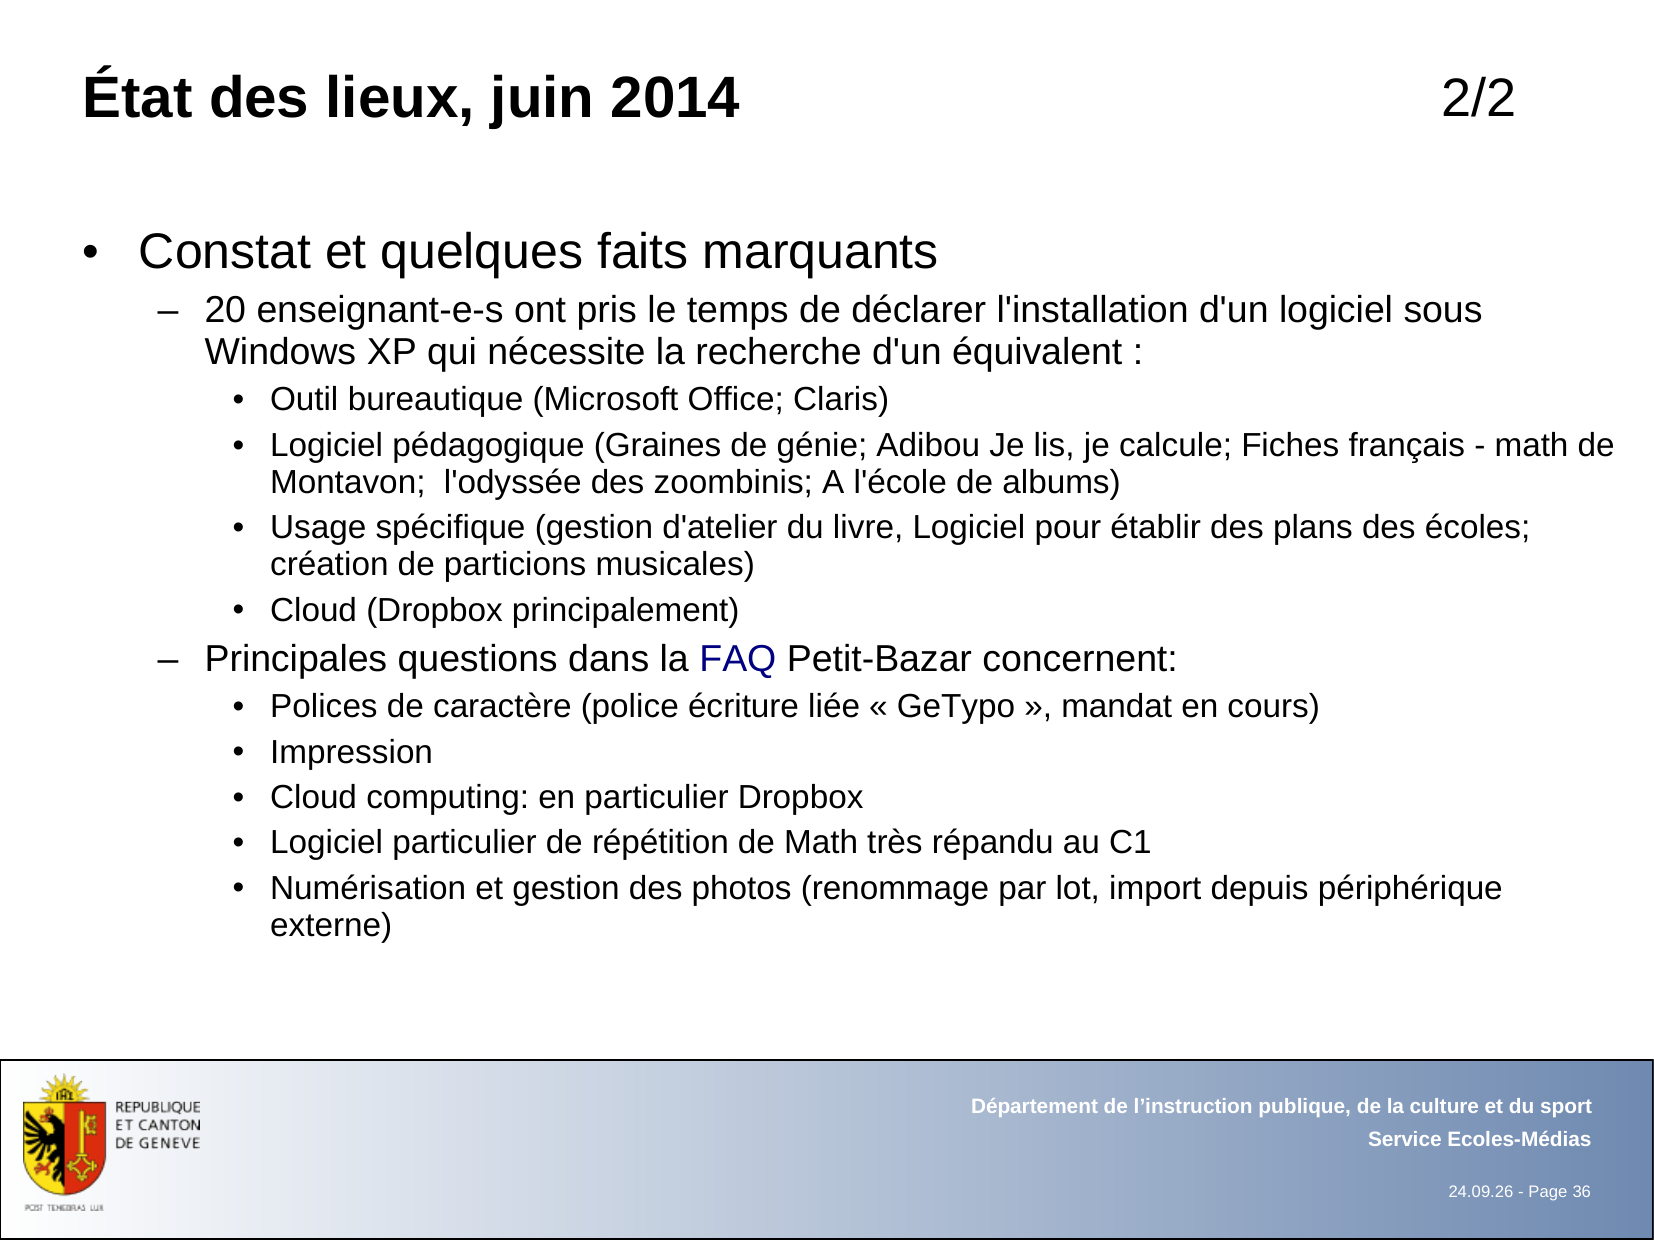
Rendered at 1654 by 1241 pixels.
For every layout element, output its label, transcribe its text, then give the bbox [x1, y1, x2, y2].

list Constat et quelques faits marquants 20 enseignant-e-s ont pris le temps de déclarer l'installation d'un logiciel sous Windows XP qui nécessite la recherche d'un équivalent : Outil bureautique (Microsoft Office; Claris) Logiciel pédagogique (Graines de génie; Adibou Je lis, je calcule; Fiches français - math de Montavon; l'odyssée des zoombinis; A l'école de albums) Usage spécifique (gestion d'atelier du livre, Logiciel pour établir des plans des écoles; création de particions musicales) Cloud (Dropbox principalement) Principales questions dans la FAQ Petit-Bazar concernent: Polices de caractère (police écriture liée « GeTypo », mandat en cours) Impression Cloud computing: en particulier Dropbox Logiciel particulier de répétition de Math très répandu au C1 Numérisation et gestion des photos (renommage par lot, import depuis périphérique externe) [82, 223, 1625, 1058]
title 2/2 [1387, 23, 1571, 172]
title État des lieux, juin 2014 [82, 23, 1387, 172]
picture [23, 1073, 200, 1211]
